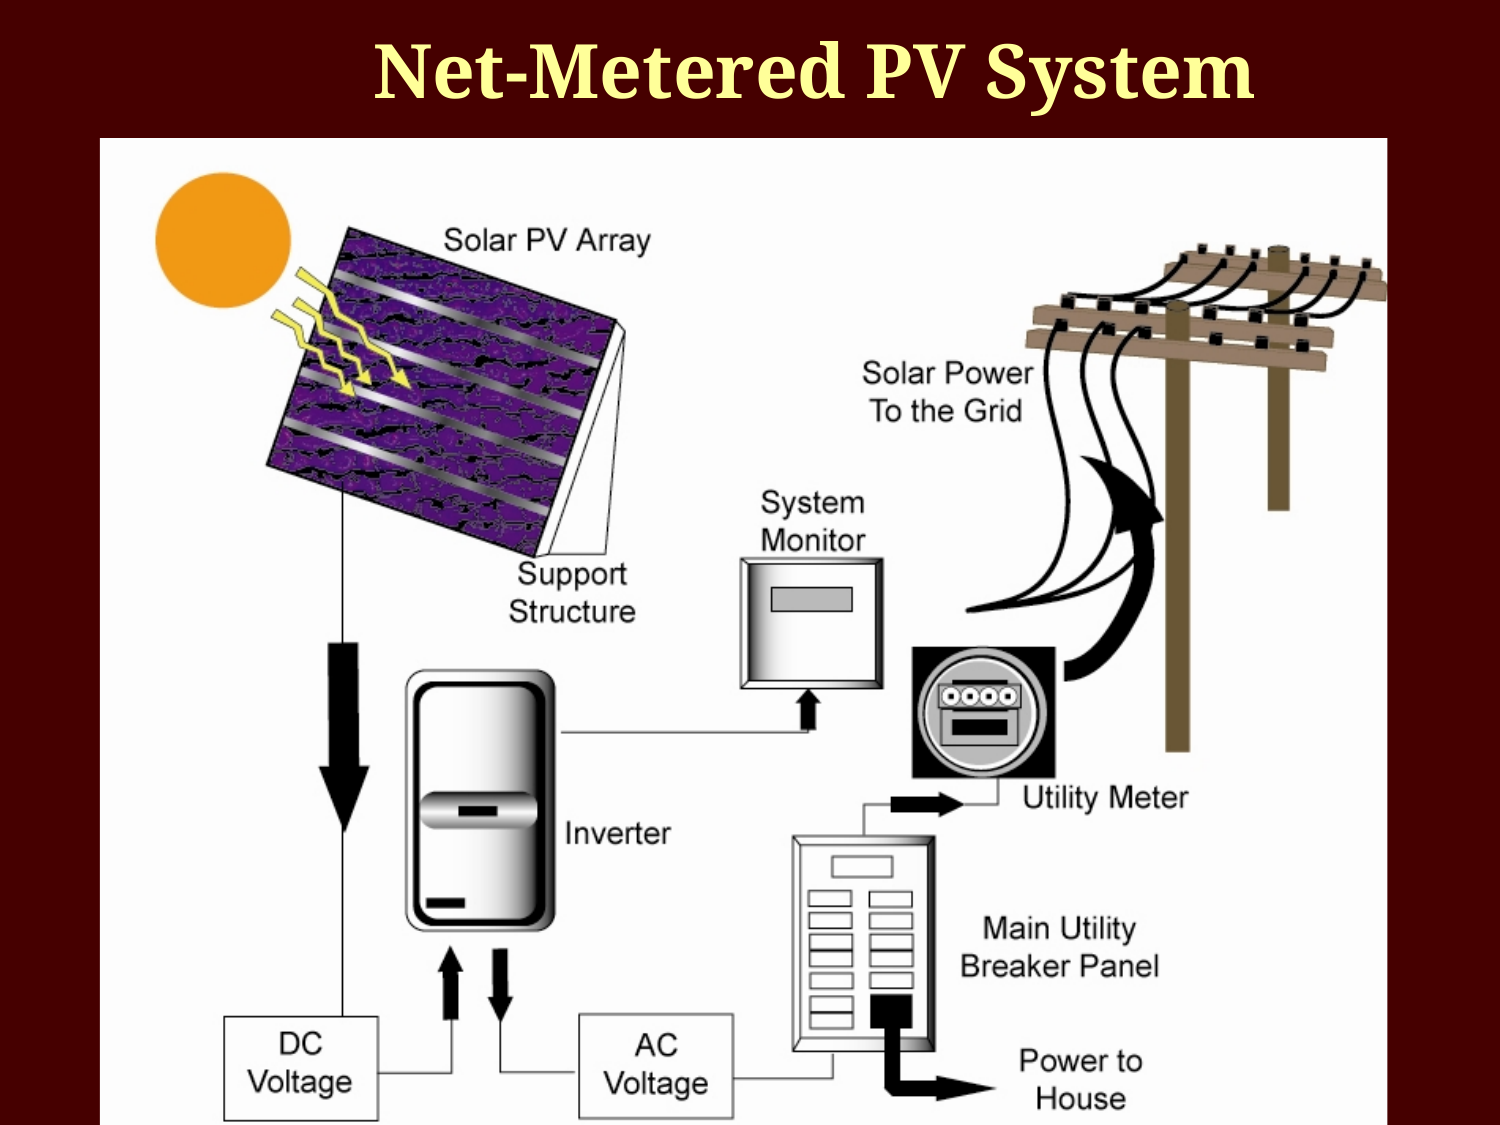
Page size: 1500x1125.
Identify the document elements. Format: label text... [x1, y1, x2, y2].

title Net-Metered PV System [269, 0, 1362, 138]
picture [99, 138, 1388, 1125]
